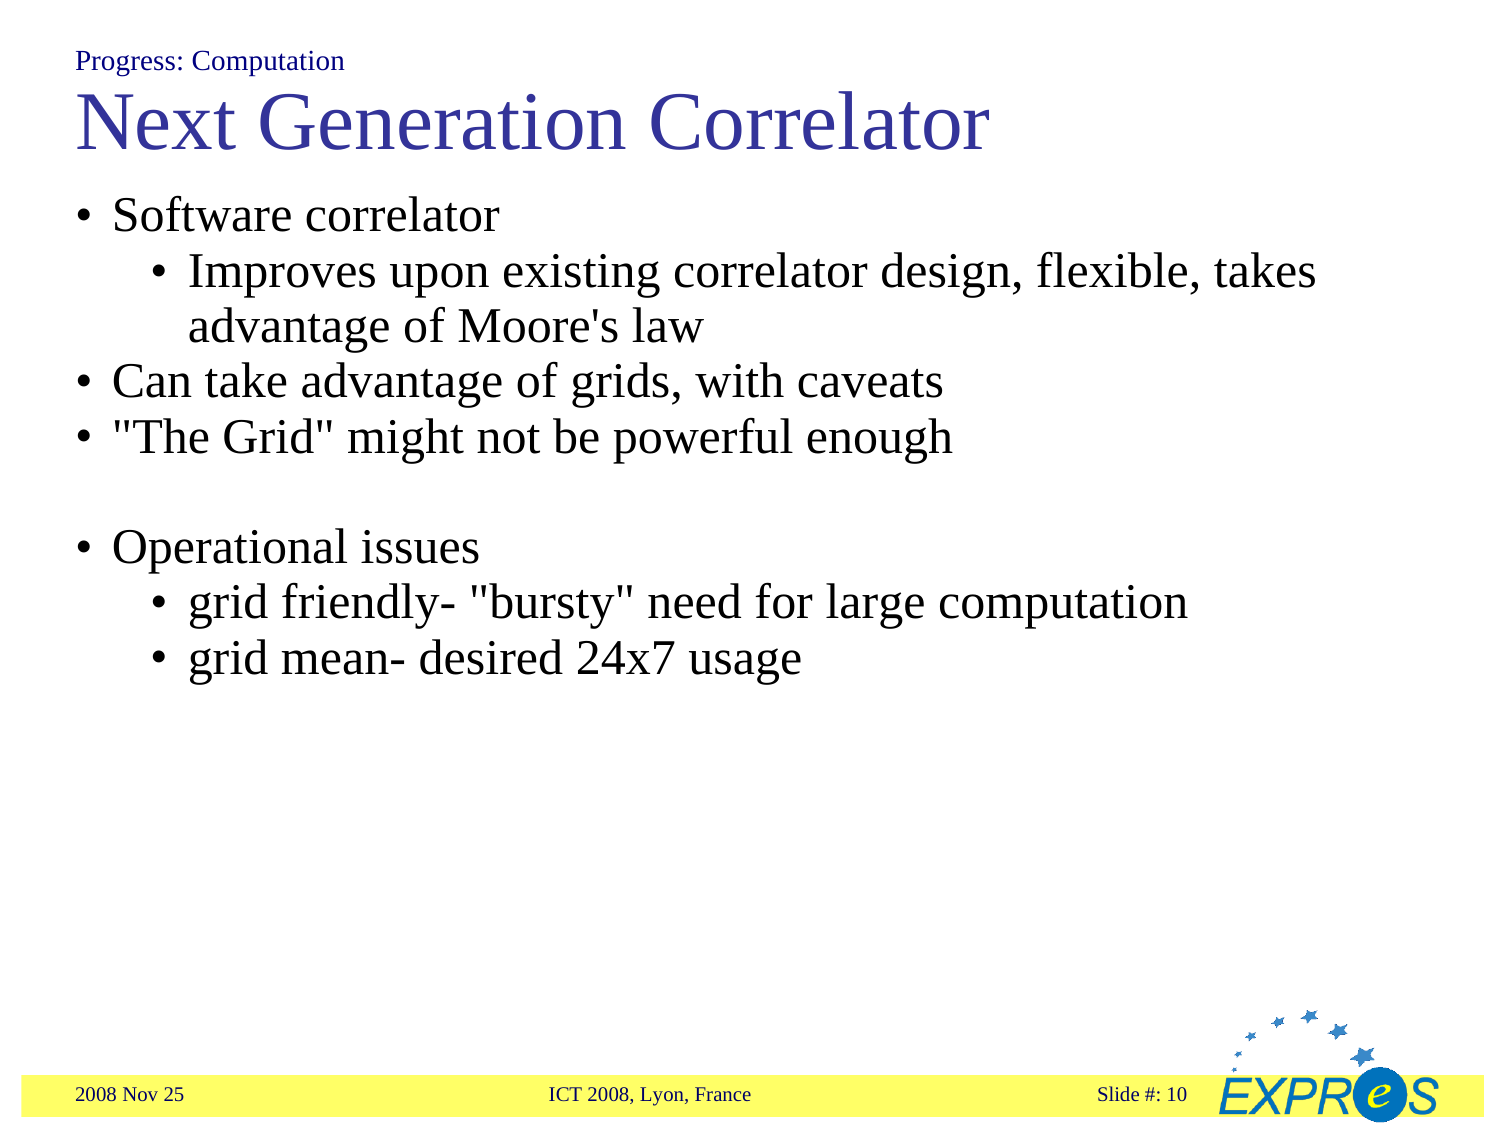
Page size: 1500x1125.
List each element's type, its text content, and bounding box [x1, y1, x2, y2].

list Software correlator Improves upon existing correlator design, flexible, takes advantage of Moore's law Can take advantage of grids, with caveats "The Grid" might not be powerful enough Operational issues grid friendly- "bursty" need for large computation grid mean- desired 24x7 usage [75, 187, 1426, 1023]
picture [21, 1006, 1500, 1125]
text_box Progress: Computation [75, 37, 1426, 85]
title Next Generation Correlator [75, 85, 1426, 172]
